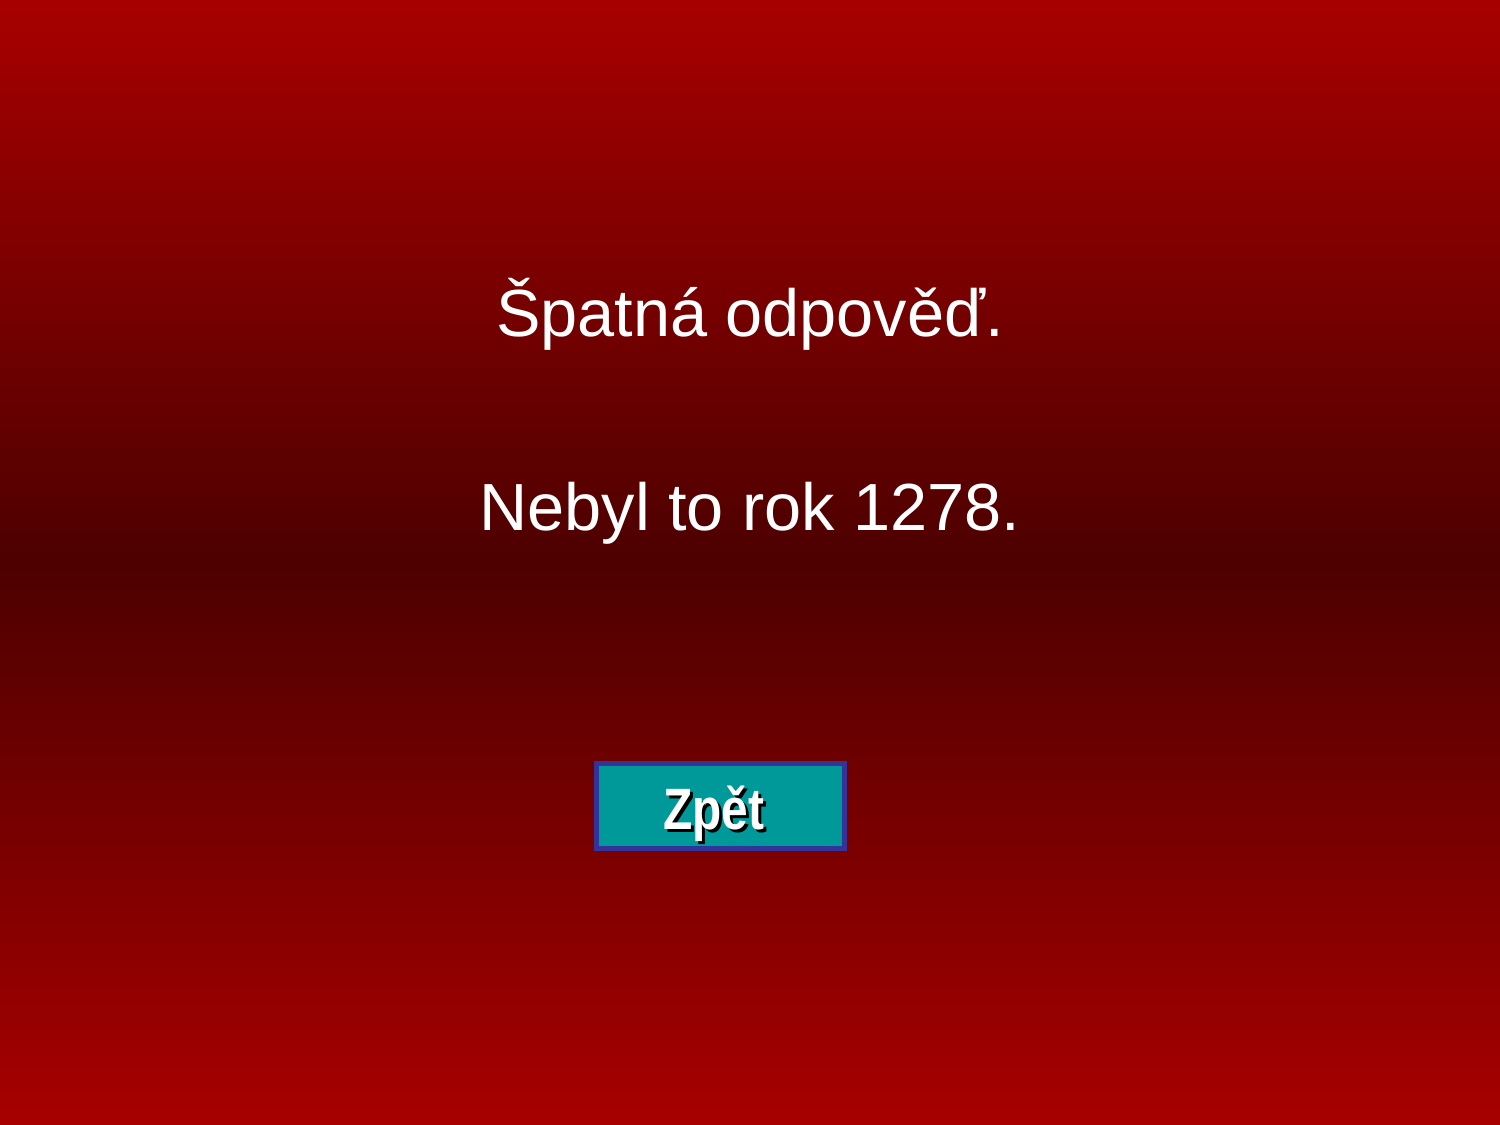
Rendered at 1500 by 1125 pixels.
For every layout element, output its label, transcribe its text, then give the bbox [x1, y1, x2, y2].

text_box Zpět [596, 763, 845, 849]
list Špatná odpověď. Nebyl to rok 1278. [75, 262, 1426, 1006]
